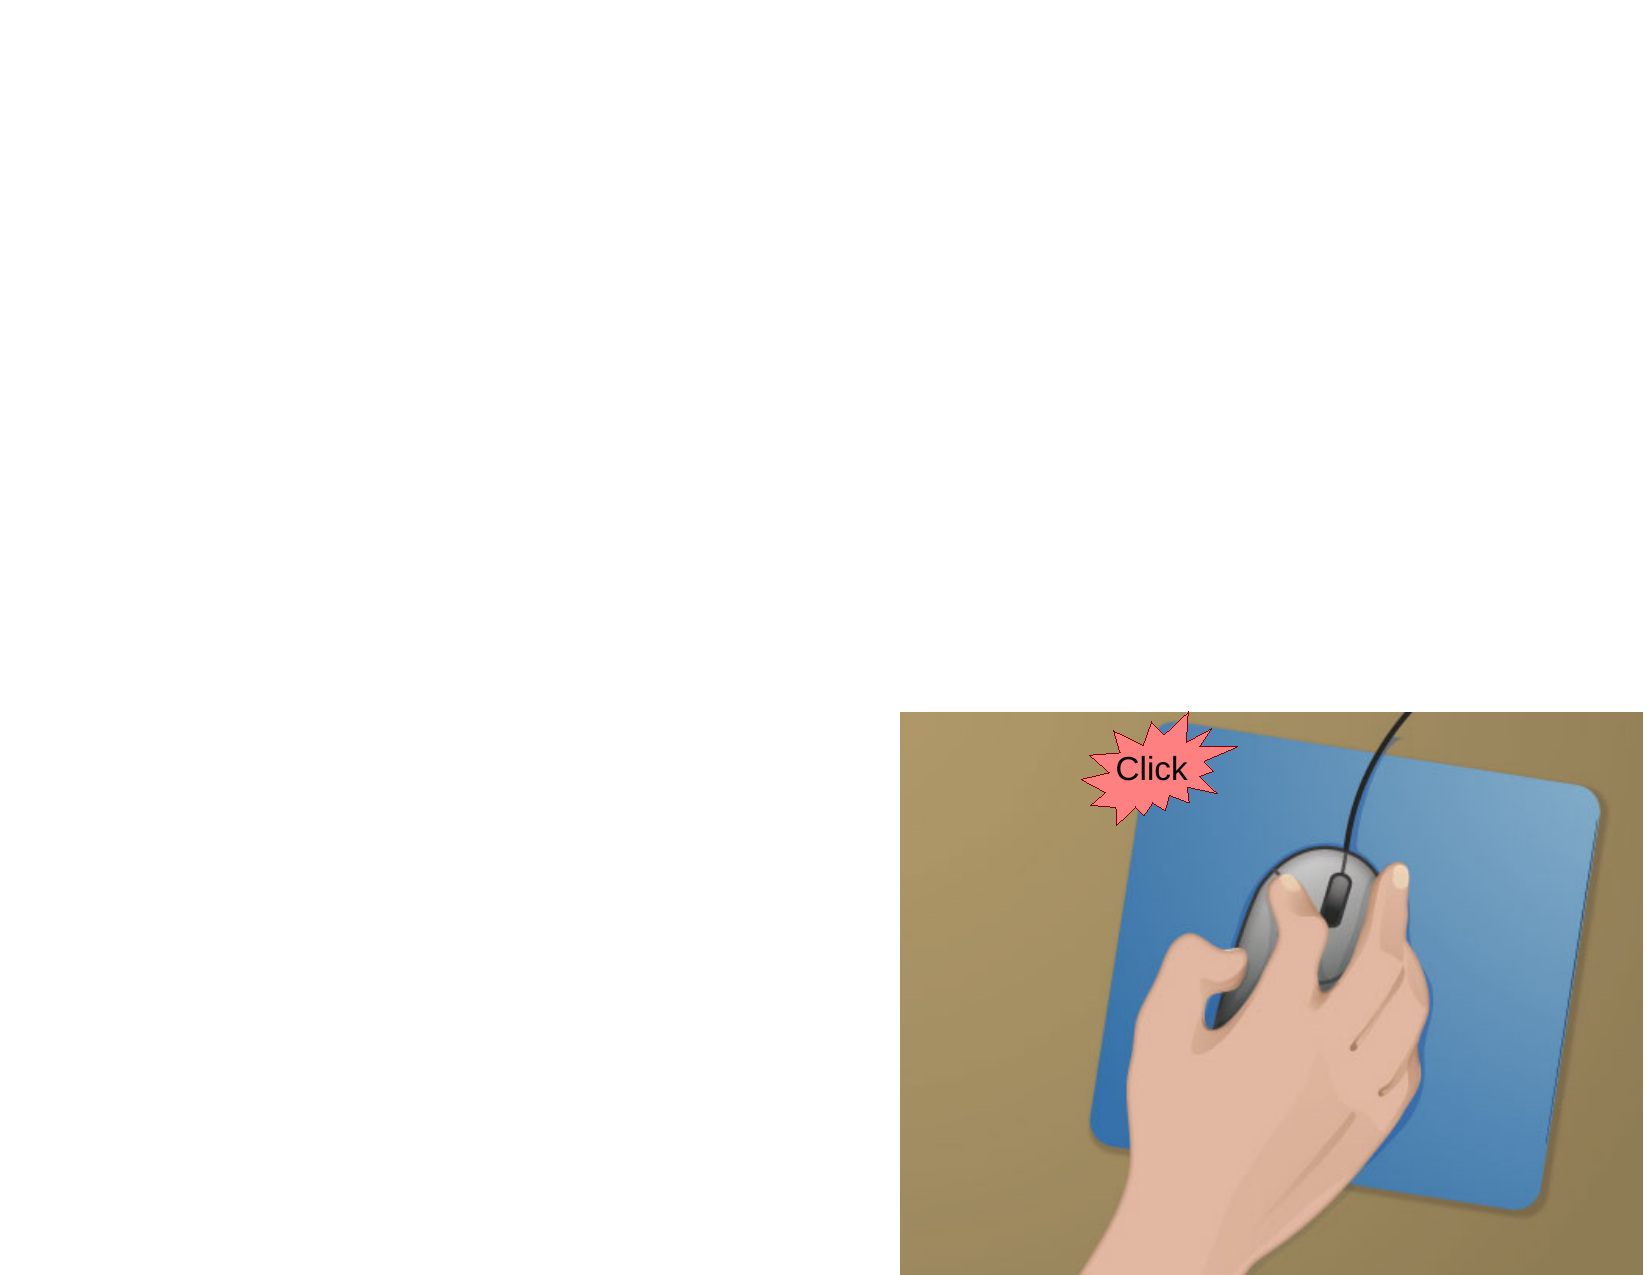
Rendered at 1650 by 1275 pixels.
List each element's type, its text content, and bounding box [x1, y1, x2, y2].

picture [900, 712, 1643, 1275]
text_box Click [1081, 711, 1238, 826]
